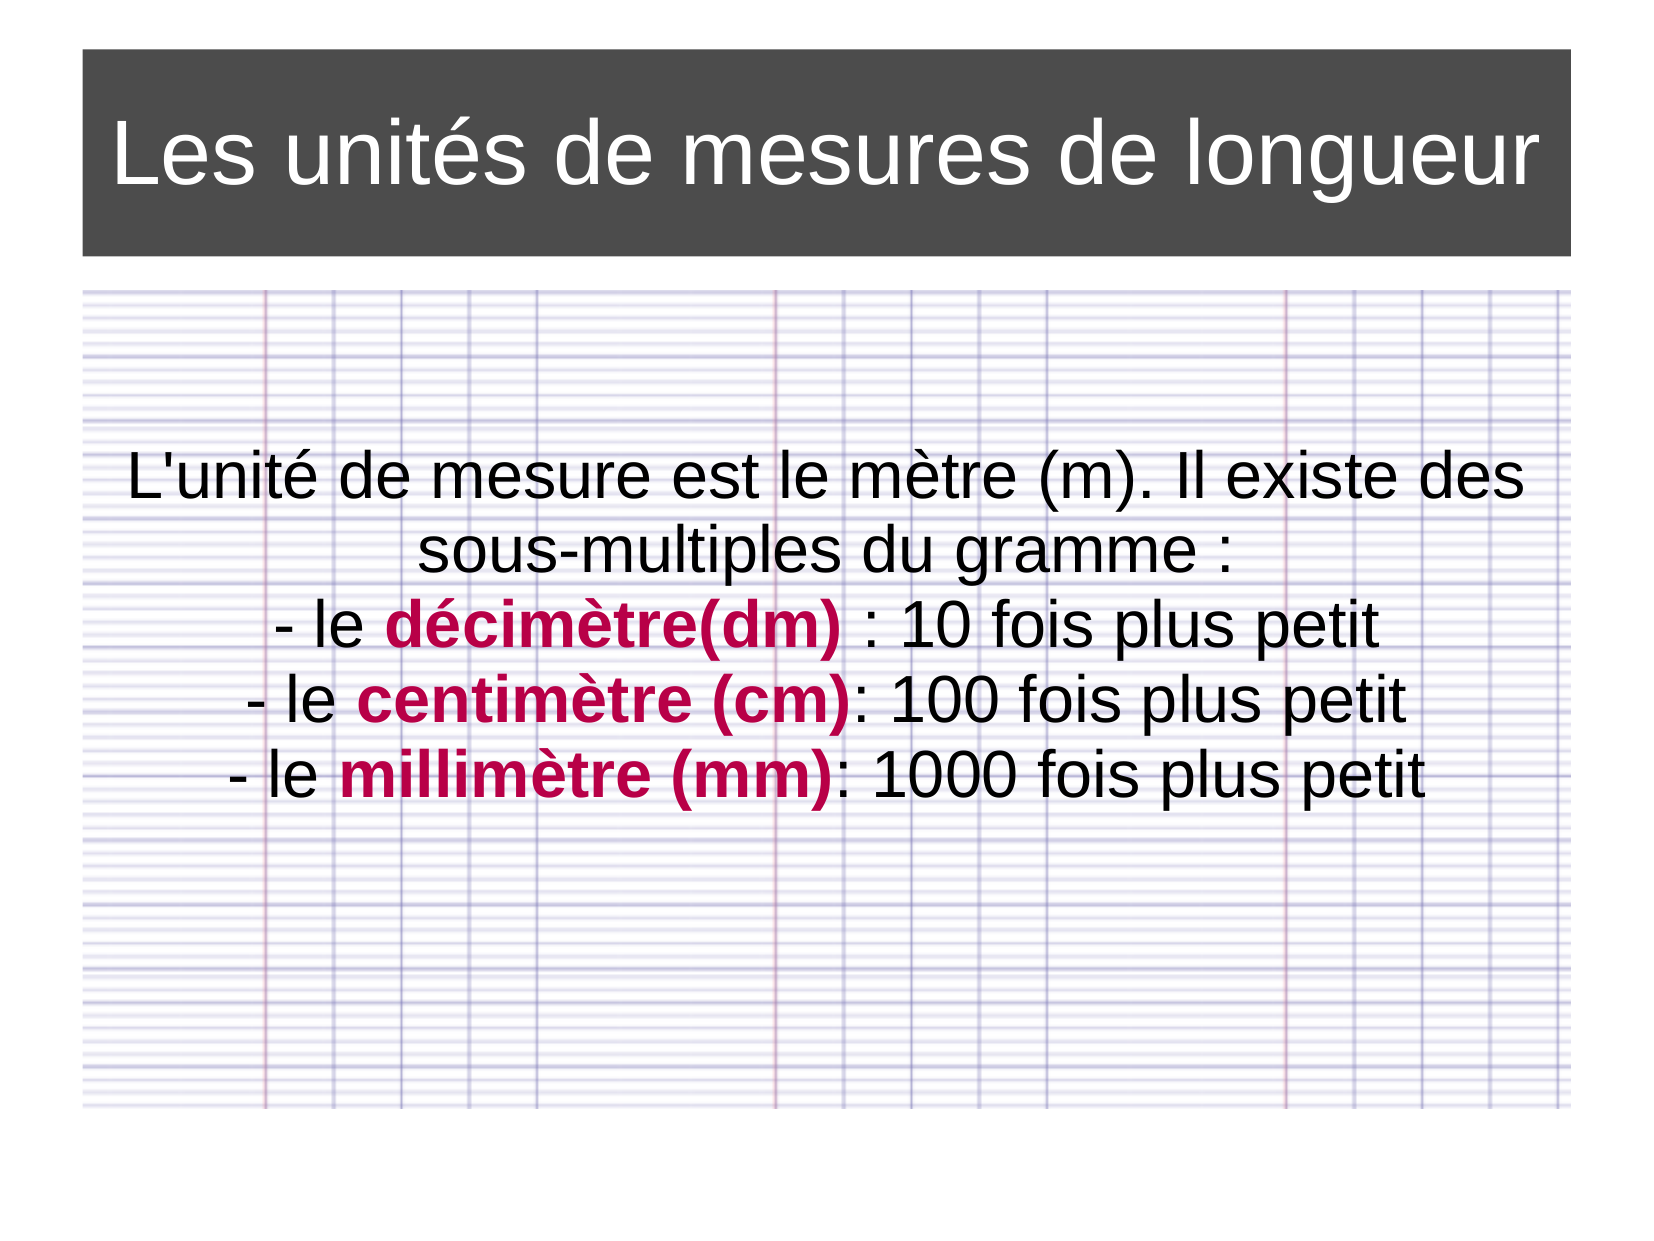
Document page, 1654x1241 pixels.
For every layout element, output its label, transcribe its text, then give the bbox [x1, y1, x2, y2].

title Les unités de mesures de longueur [82, 49, 1571, 257]
subtitle L'unité de mesure est le mètre (m). Il existe des sous-multiples du gramme : - le décimètre(dm) : 10 fois plus petit - le centimètre (cm): 100 fois plus petit - le millimètre (mm): 1000 fois plus petit [82, 290, 1571, 1109]
